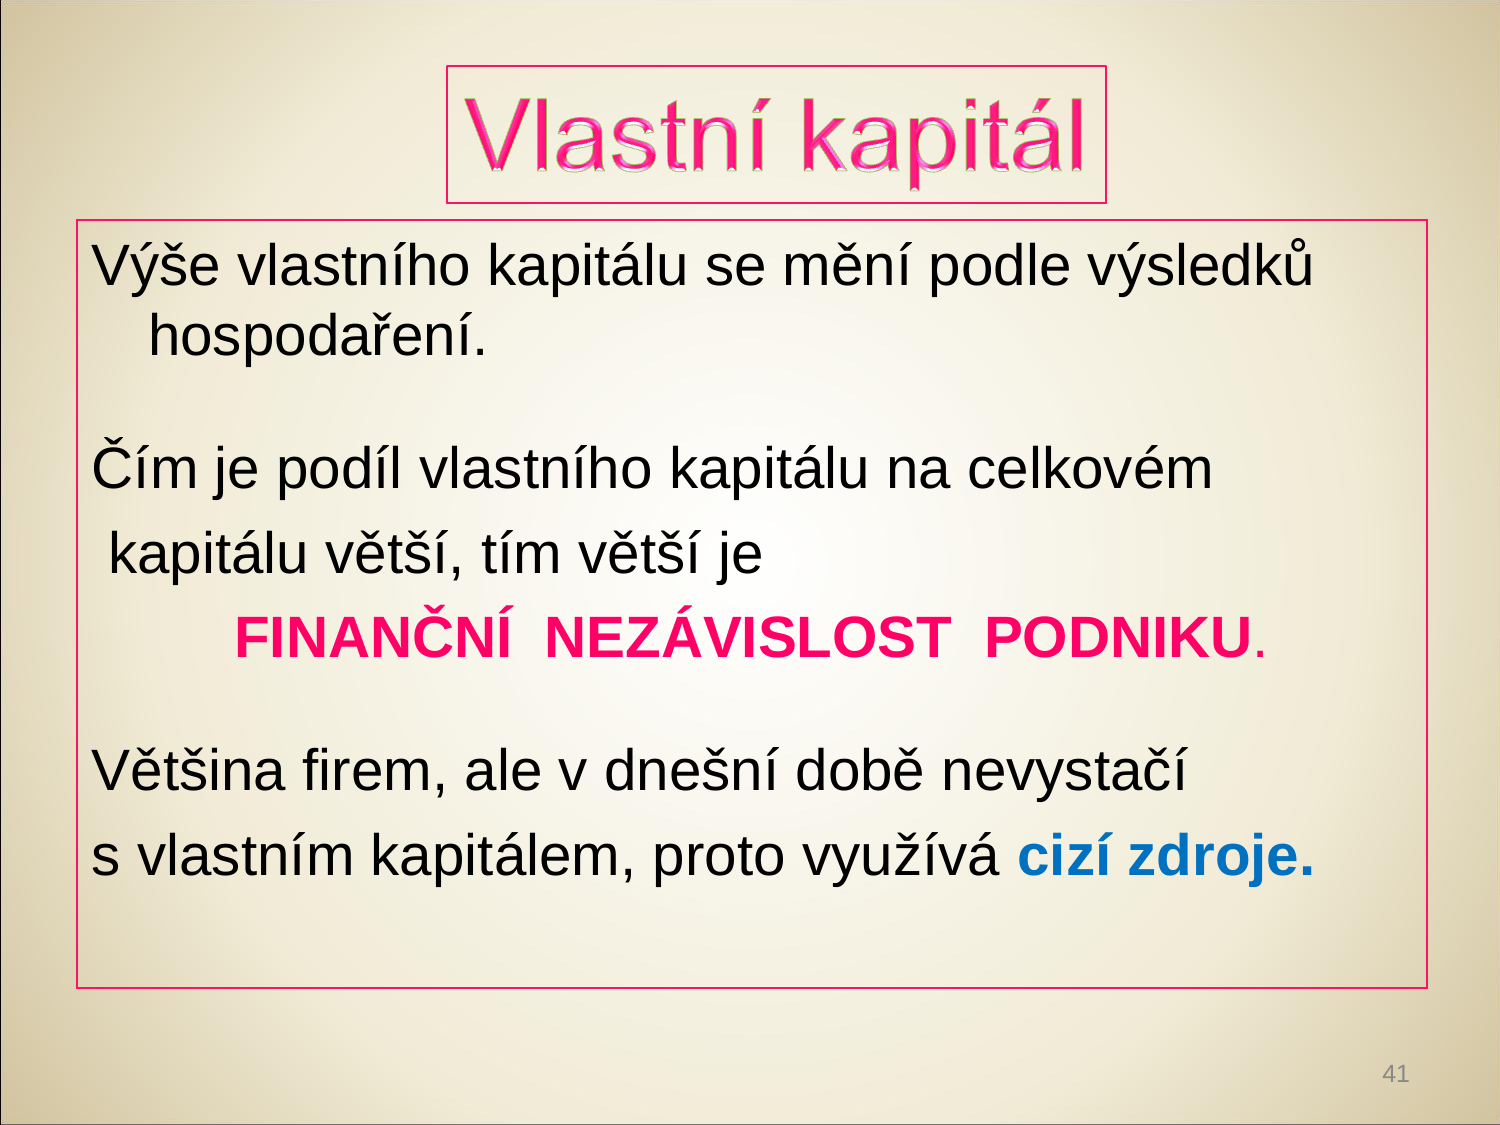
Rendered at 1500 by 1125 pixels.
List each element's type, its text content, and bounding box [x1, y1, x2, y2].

text_box <číslo> [1074, 1042, 1426, 1103]
list Výše vlastního kapitálu se mění podle výsledků hospodaření. Čím je podíl vlastního kapitálu na celkovém kapitálu větší, tím větší je FINANČNÍ NEZÁVISLOST PODNIKU. Většina firem, ale v dnešní době nevystačí s vlastním kapitálem, proto využívá cizí zdroje. [76, 220, 1427, 988]
picture [0, 0, 1500, 1125]
